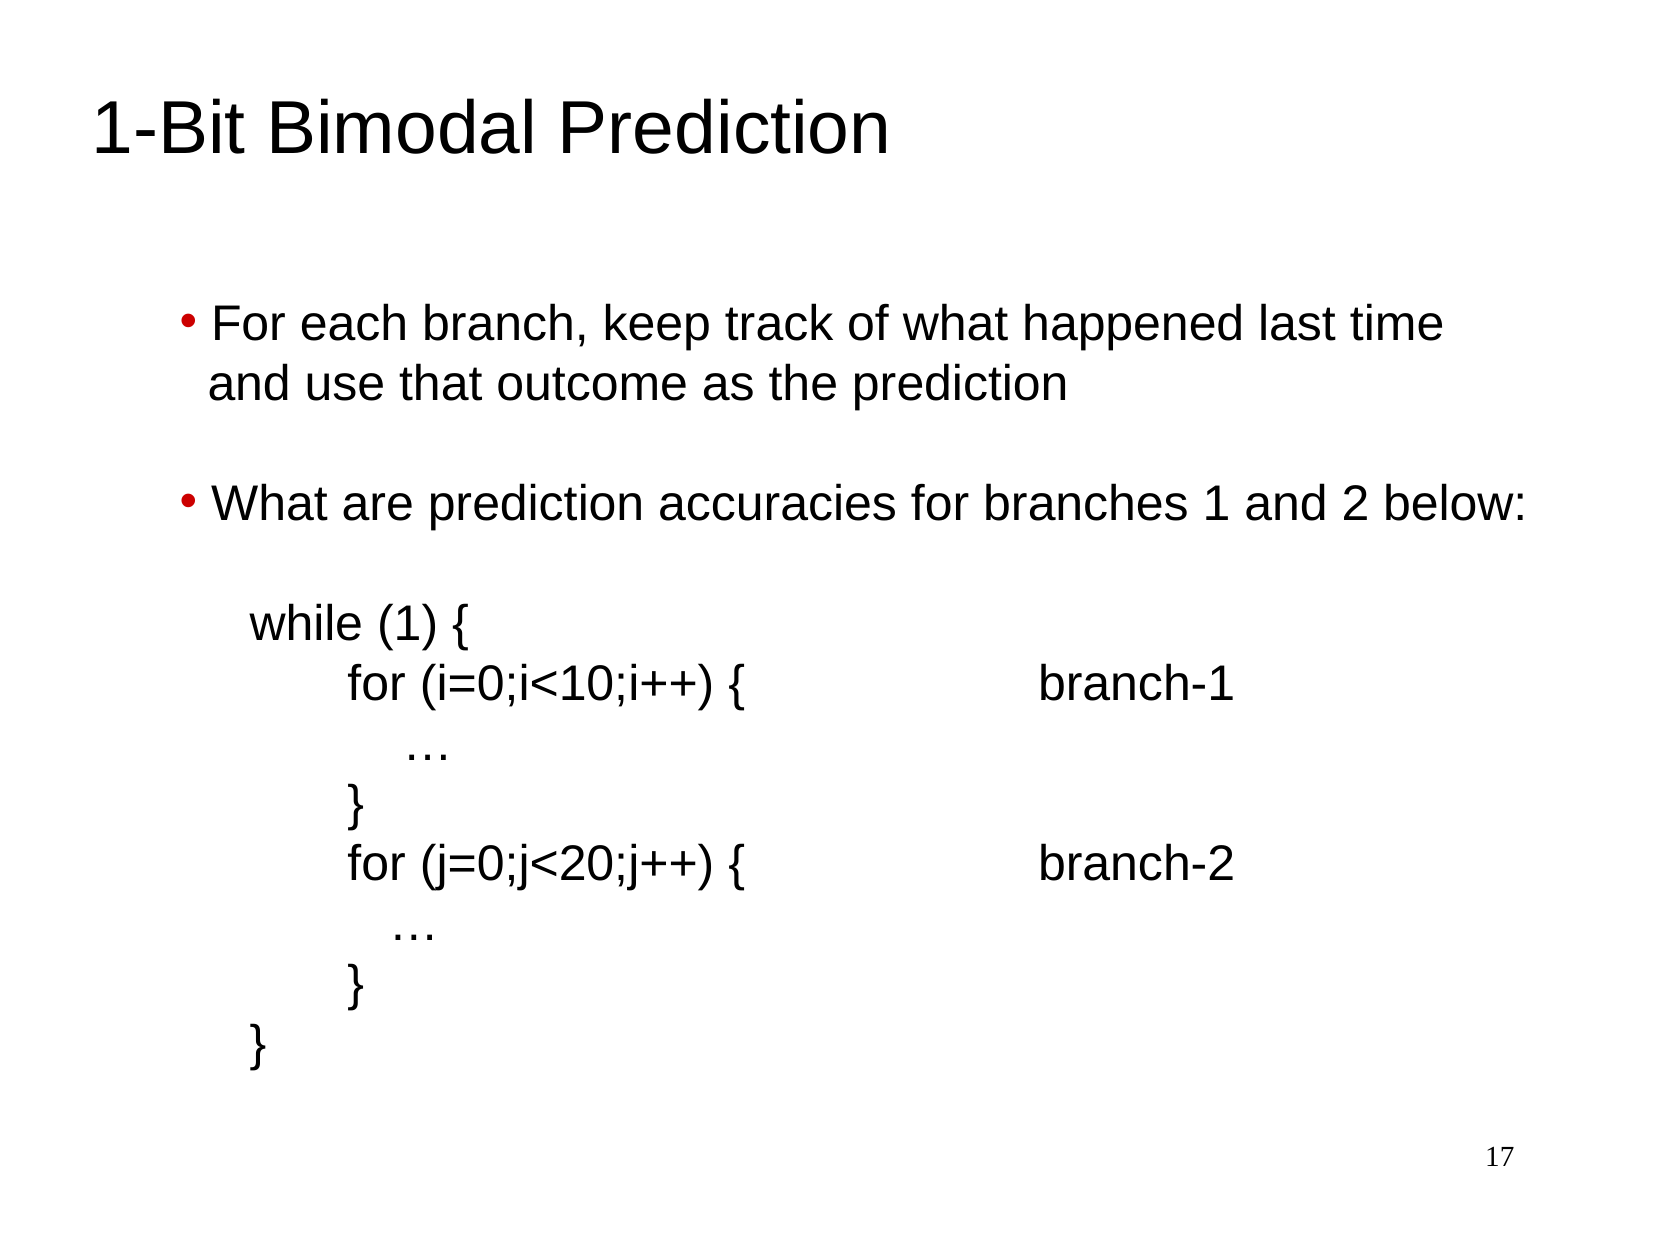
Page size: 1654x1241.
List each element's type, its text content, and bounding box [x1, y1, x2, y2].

text_box For each branch, keep track of what happened last time and use that outcome as the prediction What are prediction accuracies for branches 1 and 2 below: while (1) { for (i=0;i<10;i++) { branch-1 … } for (j=0;j<20;j++) { branch-2 … } } [164, 282, 1544, 1079]
text_box 23 [1184, 1129, 1530, 1213]
text_box 1-Bit Bimodal Prediction [76, 71, 908, 177]
